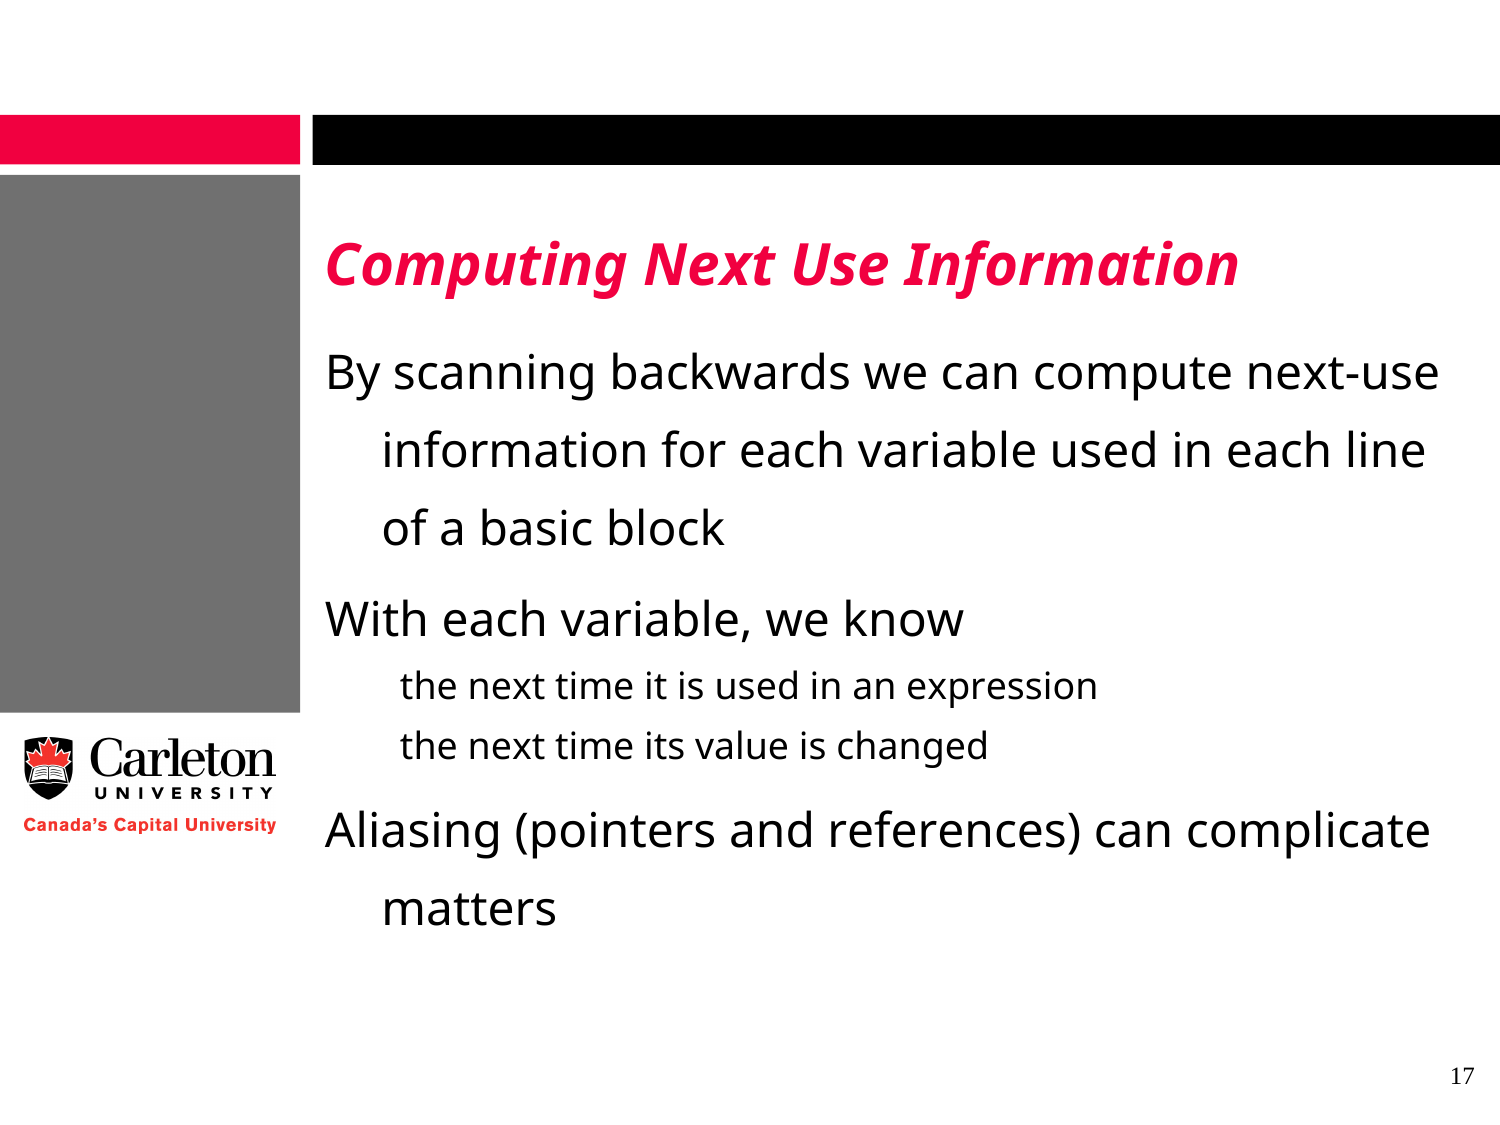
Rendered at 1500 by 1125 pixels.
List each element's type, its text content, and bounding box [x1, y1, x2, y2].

title Computing Next Use Information [324, 194, 1450, 324]
picture [24, 737, 276, 834]
list By scanning backwards we can compute next-use information for each variable used in each line of a basic block With each variable, we know the next time it is used in an expression the next time its value is changed Aliasing (pointers and references) can complicate matters [324, 324, 1450, 1036]
